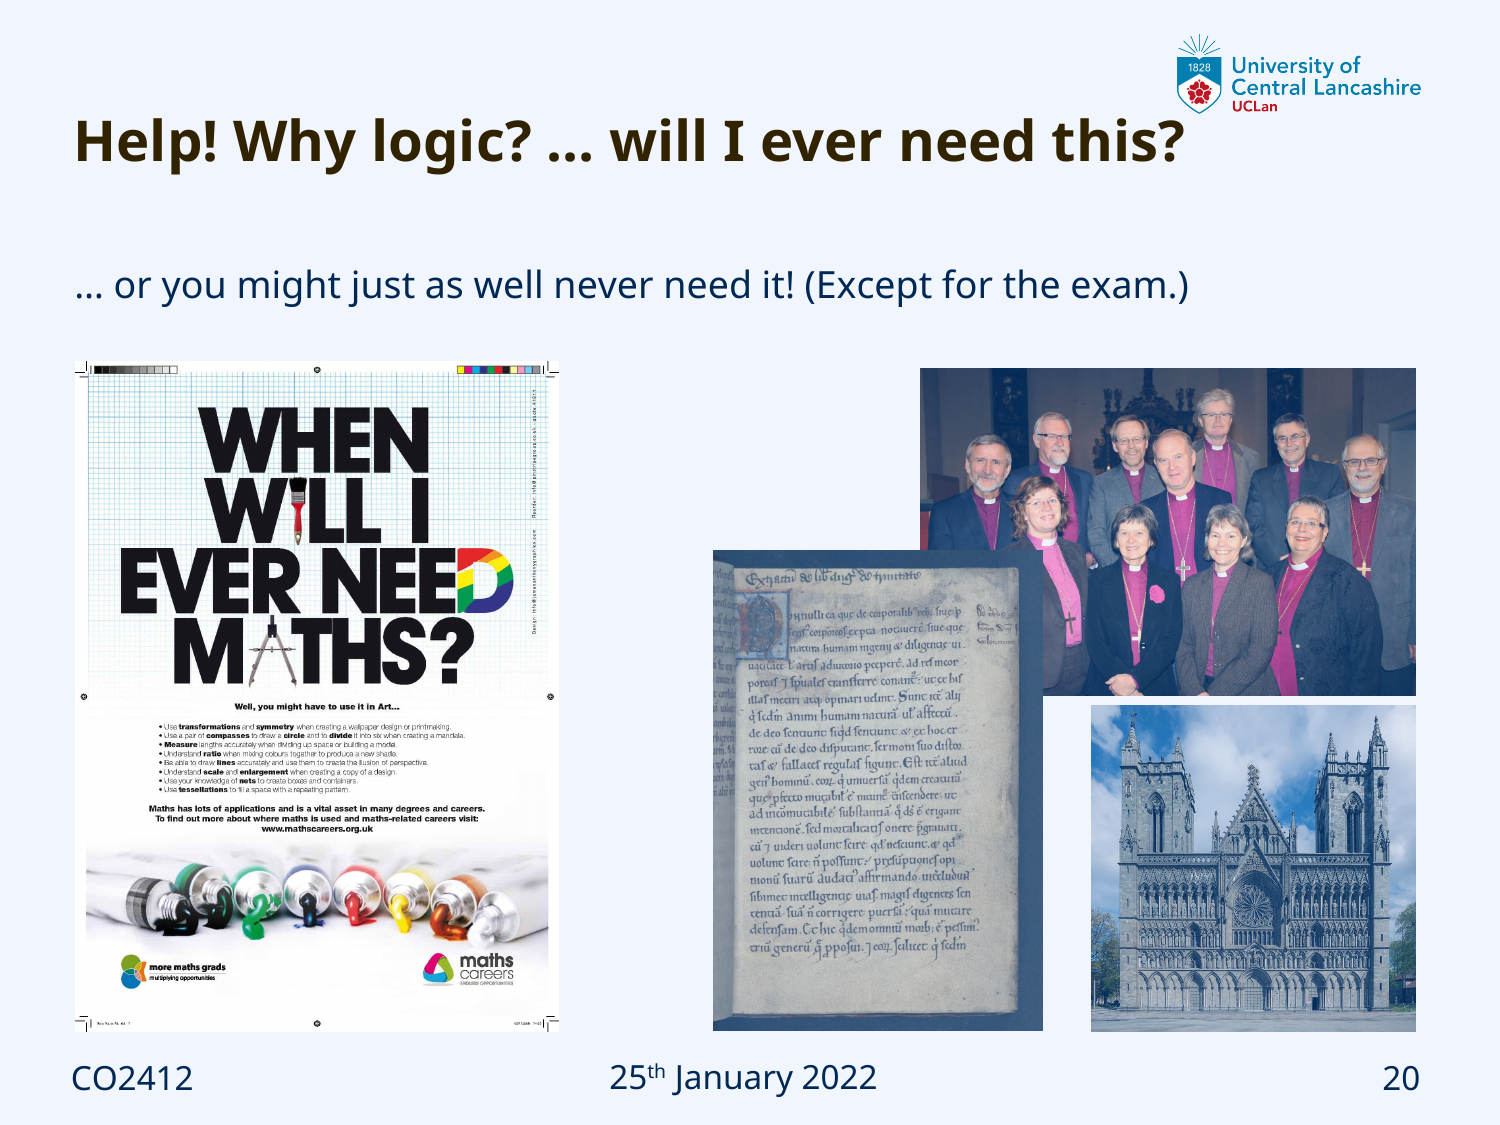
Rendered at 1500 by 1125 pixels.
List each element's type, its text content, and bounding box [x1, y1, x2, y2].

title Help! Why logic? … will I ever need this? [58, 54, 1500, 224]
picture [1177, 34, 1421, 54]
picture [713, 368, 1416, 1031]
picture [1091, 705, 1416, 1032]
picture [75, 361, 559, 1032]
text_box … or you might just as well never need it! (Except for the exam.) [59, 245, 1435, 314]
